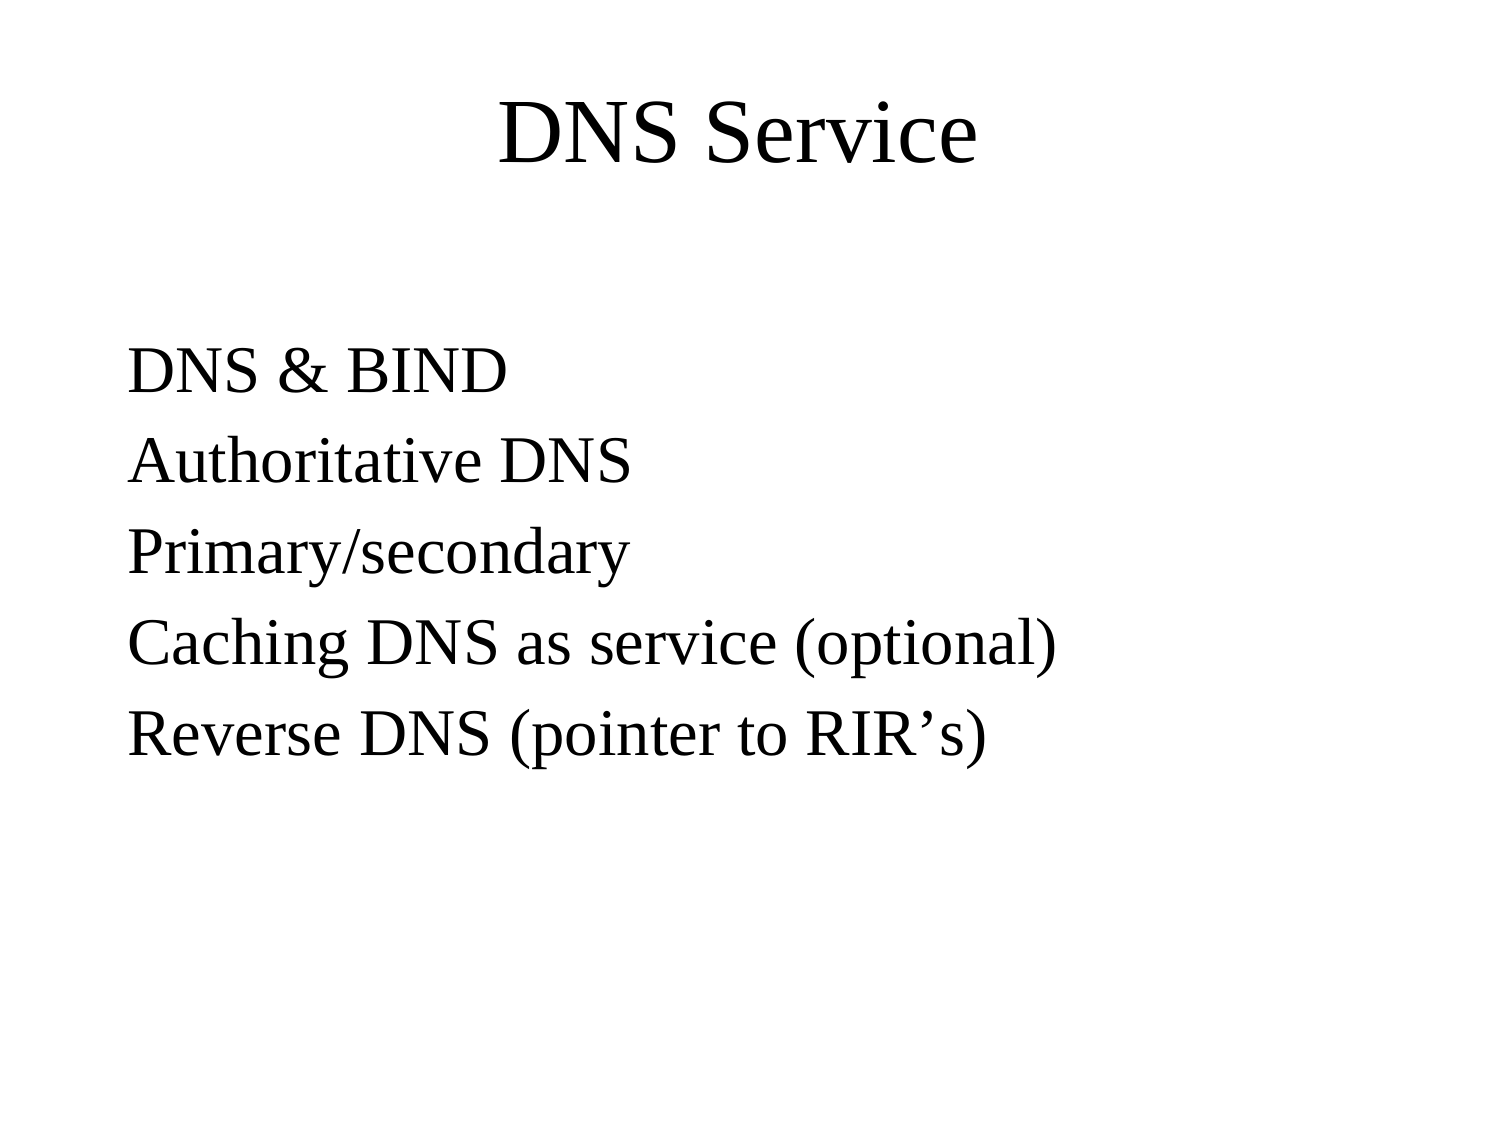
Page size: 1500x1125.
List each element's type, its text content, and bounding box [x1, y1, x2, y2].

list DNS & BIND Authoritative DNS Primary/secondary Caching DNS as service (optional) Reverse DNS (pointer to RIR’s) [112, 324, 1388, 1001]
title DNS Service [112, 37, 1388, 225]
